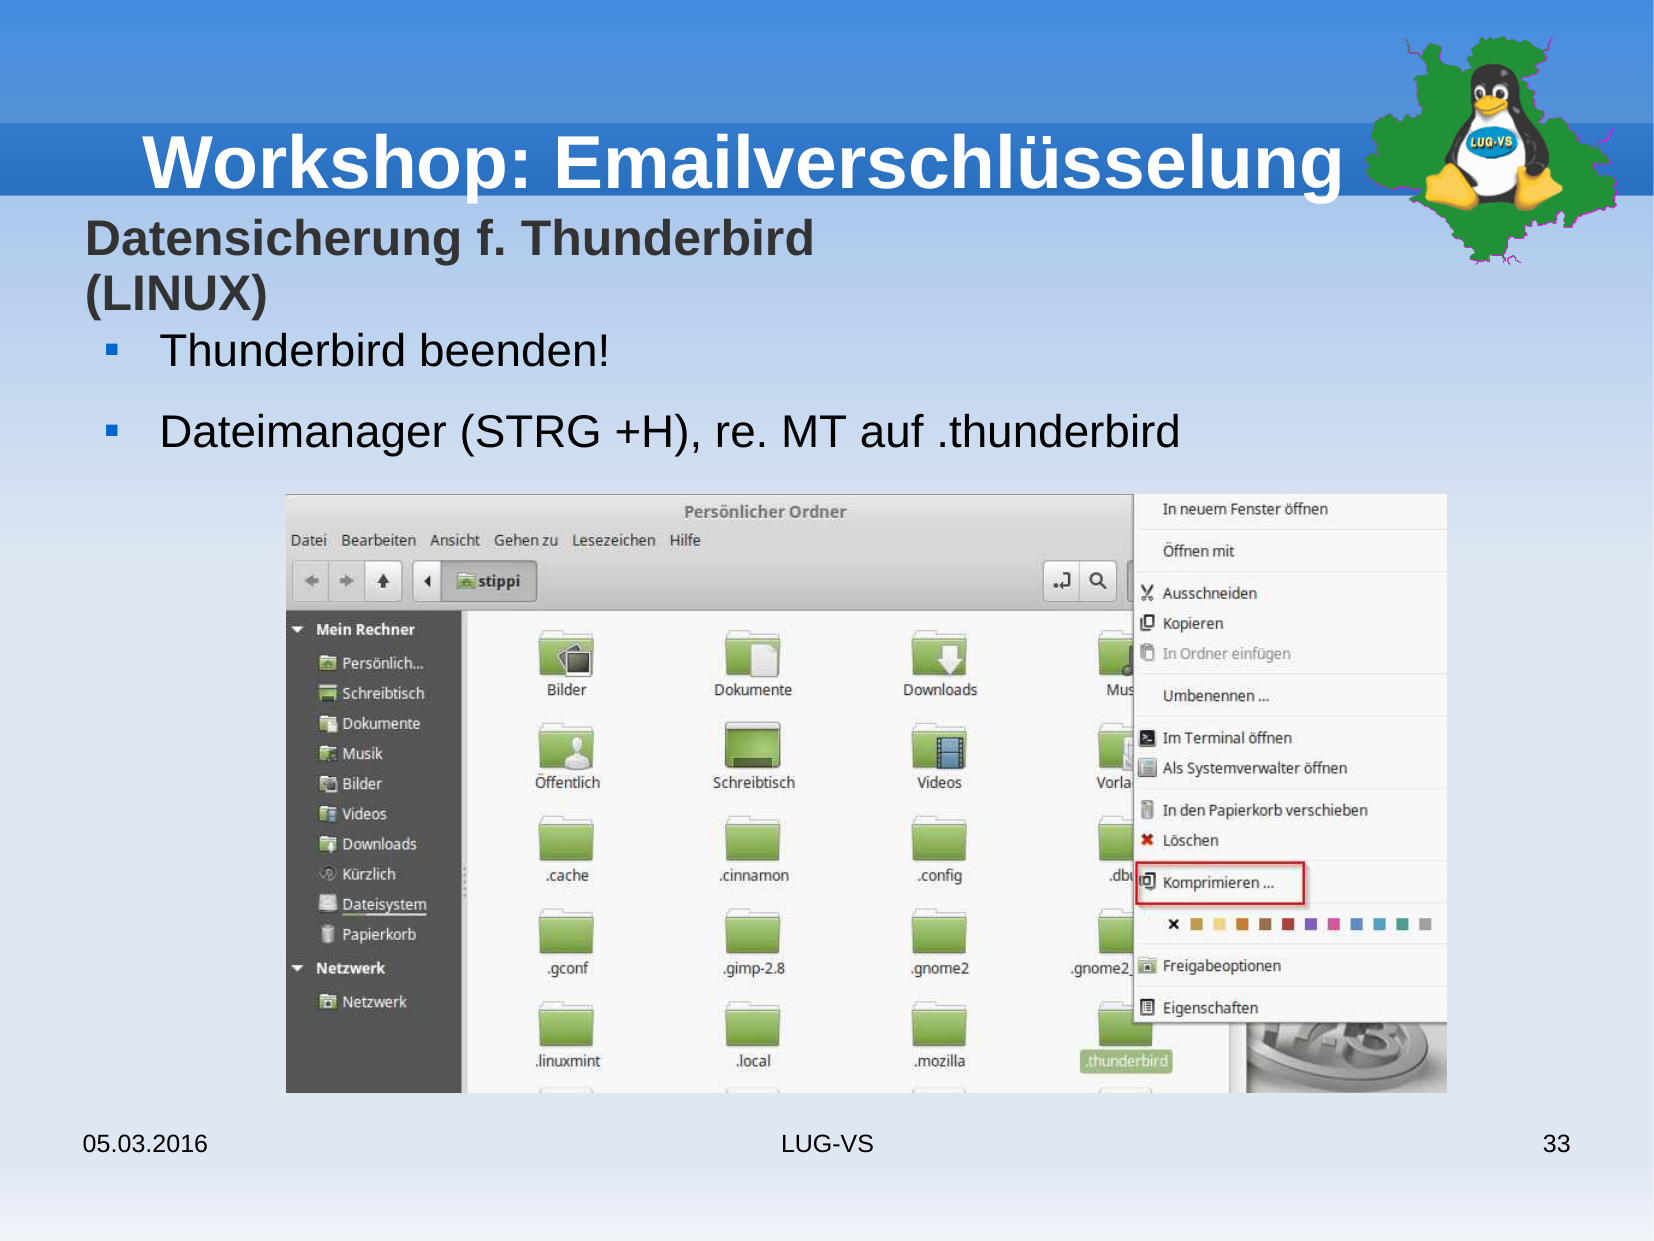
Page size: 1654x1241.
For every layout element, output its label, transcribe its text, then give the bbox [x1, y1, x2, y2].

picture [286, 494, 1447, 1093]
list Thunderbird beenden! Dateimanager (STRG +H), re. MT auf .thunderbird [88, 324, 1577, 1097]
text_box Datensicherung f. Thunderbird (LINUX) [14, 209, 981, 324]
title Workshop: Emailverschlüsselung [0, 59, 1489, 267]
picture [0, 0, 1654, 1241]
